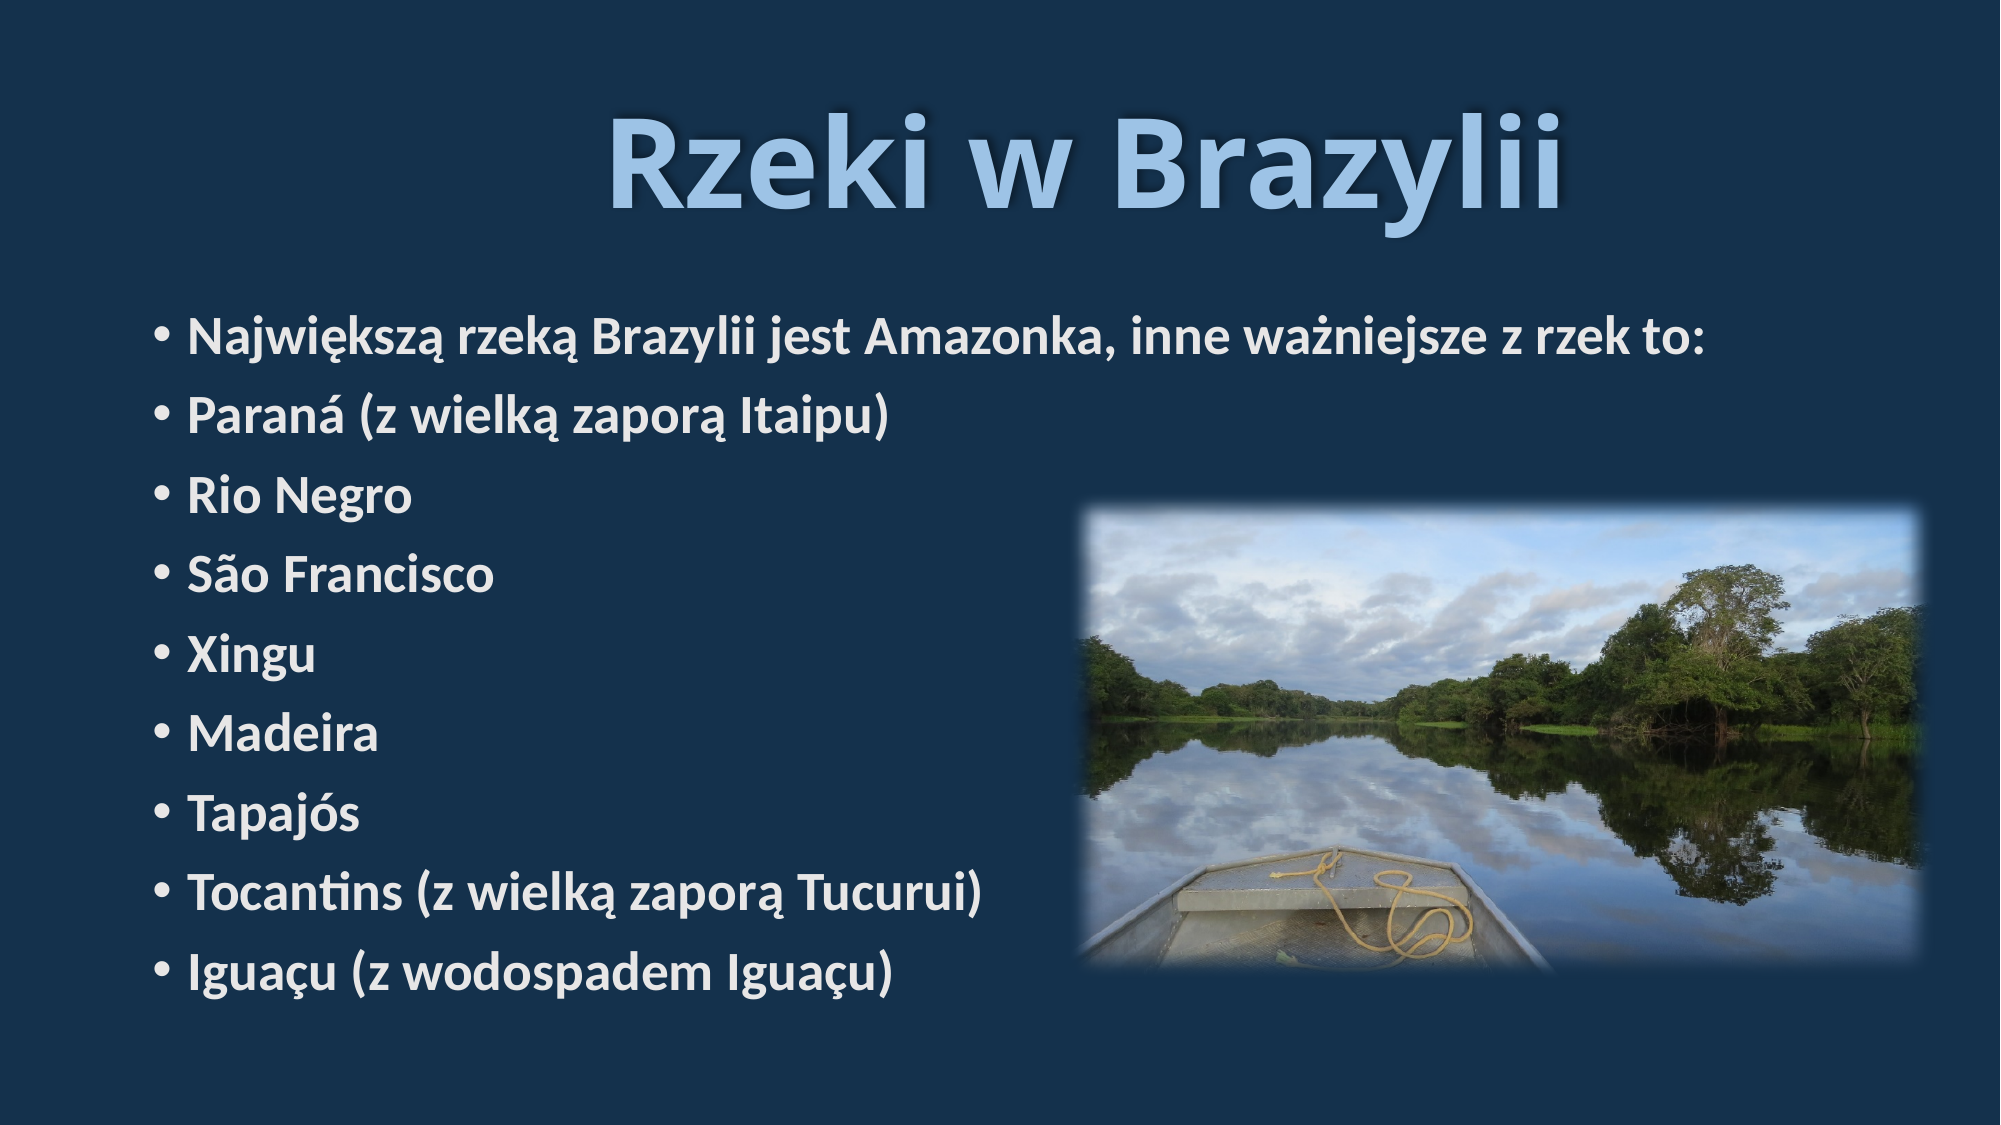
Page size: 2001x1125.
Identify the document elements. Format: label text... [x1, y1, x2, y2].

title Rzeki w Brazylii [137, 59, 1863, 278]
picture [0, 0, 2000, 1125]
list Największą rzeką Brazylii jest Amazonka, inne ważniejsze z rzek to: Paraná (z wielką zaporą Itaipu) Rio Negro São Francisco Xingu Madeira Tapajós Tocantins (z wielką zaporą Tucurui) Iguaçu (z wodospadem Iguaçu) [137, 299, 1863, 1014]
